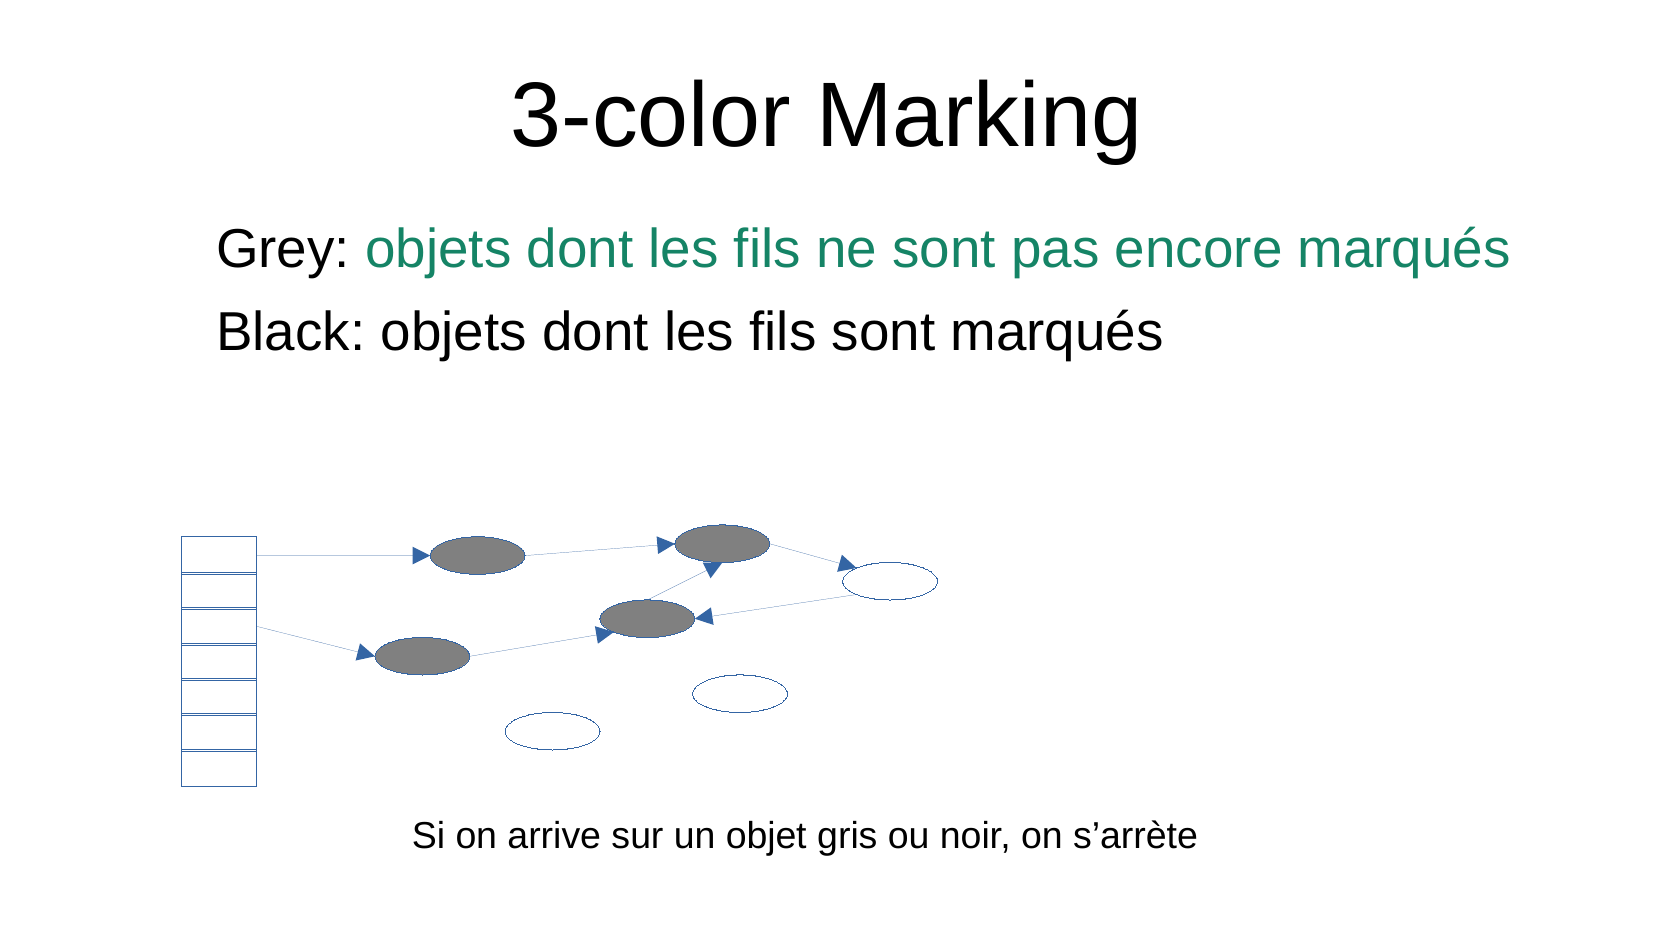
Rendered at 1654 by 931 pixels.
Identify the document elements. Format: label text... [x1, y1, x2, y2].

title 3-color Marking [82, 37, 1571, 193]
text_box [430, 536, 525, 575]
text_box [375, 637, 470, 676]
list Grey: objets dont les fils ne sont pas encore marqués Black: objets dont les fils sont marqués [82, 217, 1571, 488]
text_box [675, 524, 770, 563]
text_box [599, 599, 695, 638]
text_box Si on arrive sur un objet gris ou noir, on s’arrète [397, 807, 1449, 907]
